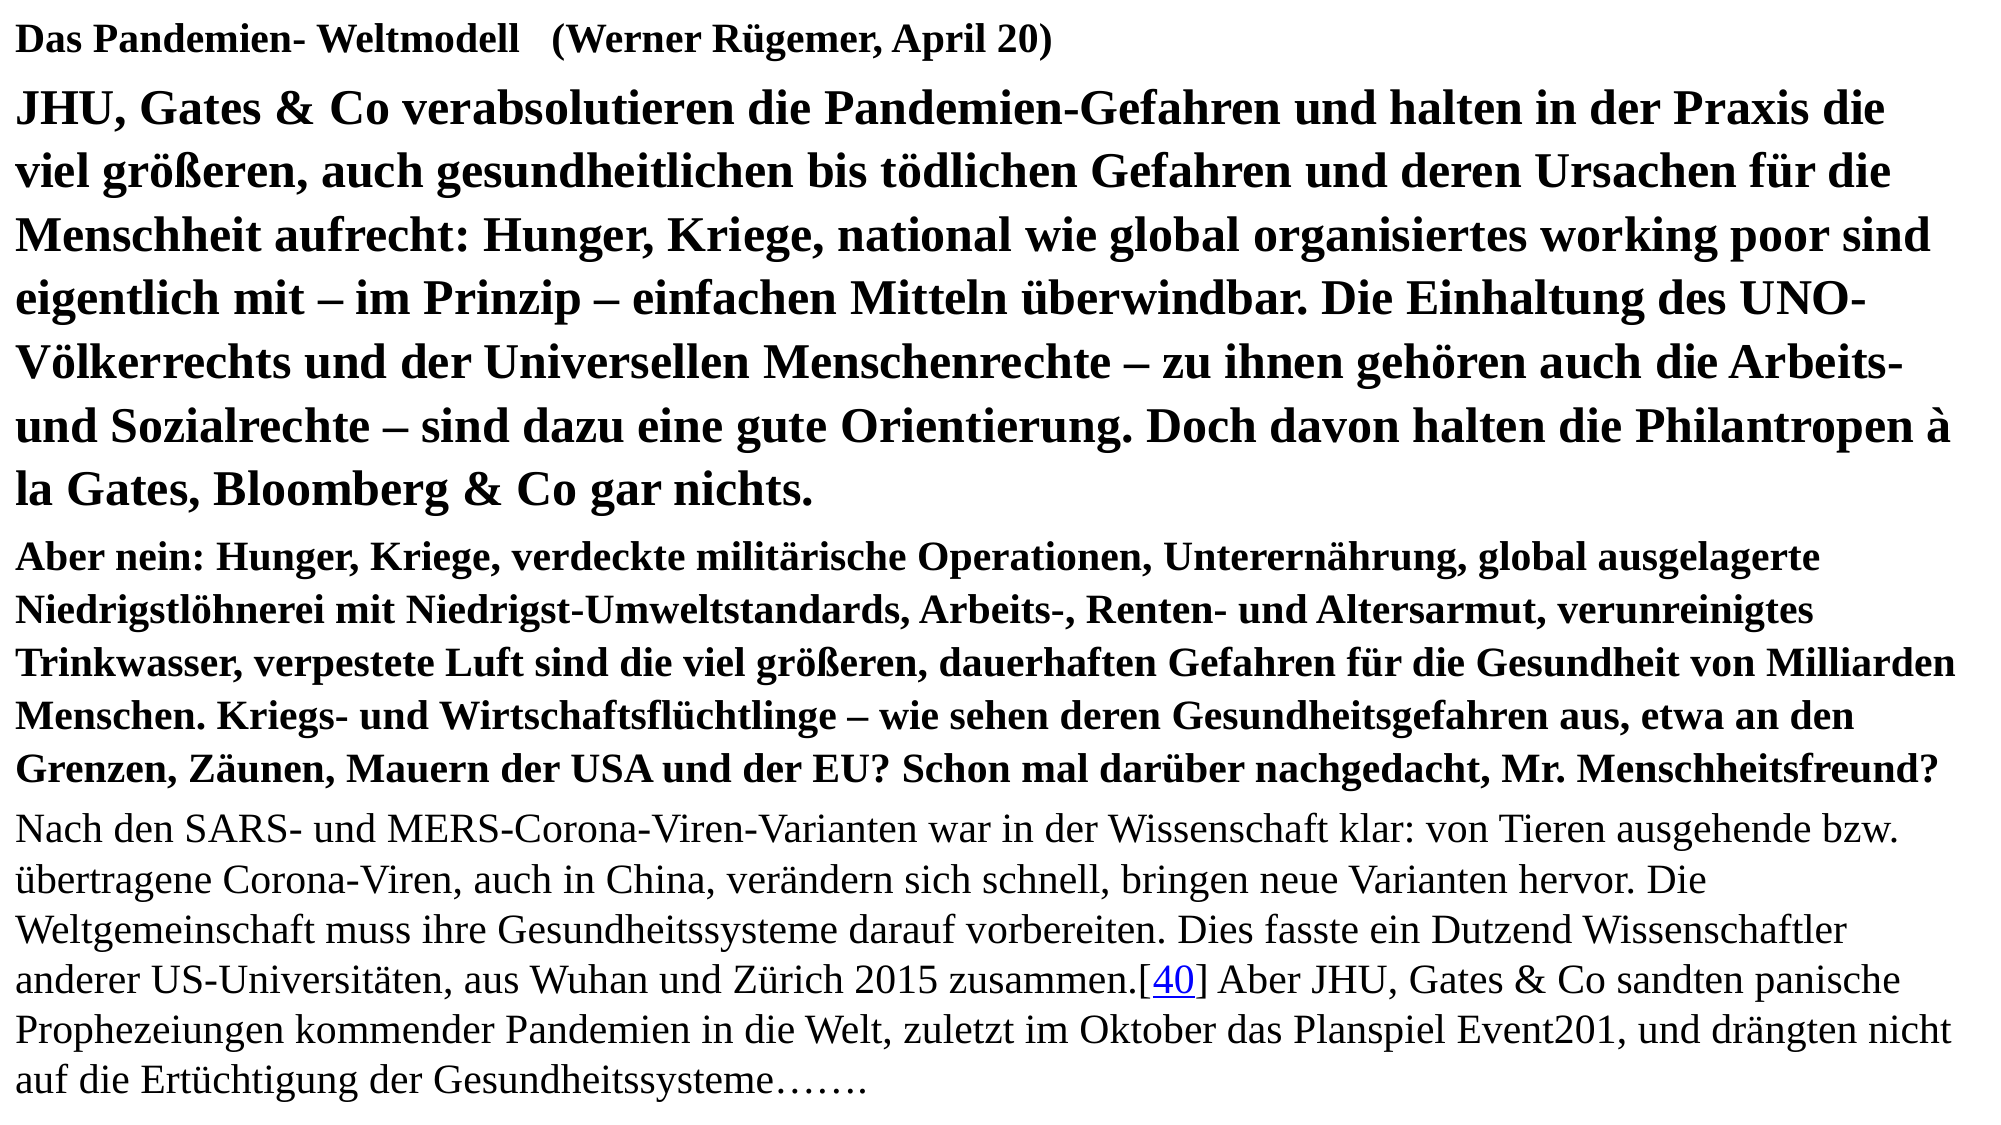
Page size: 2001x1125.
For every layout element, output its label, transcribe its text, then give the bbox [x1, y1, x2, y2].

text_box Das Pandemien- Weltmodell (Werner Rügemer, April 20) JHU, Gates & Co verabsolutieren die Pandemien-Gefahren und halten in der Praxis die viel größeren, auch gesundheitlichen bis tödlichen Gefahren und deren Ursachen für die Menschheit aufrecht: Hunger, Kriege, national wie global organisiertes working poor sind eigentlich mit – im Prinzip – einfachen Mitteln überwindbar. Die Einhaltung des UNO-Völkerrechts und der Universellen Menschenrechte – zu ihnen gehören auch die Arbeits- und Sozialrechte – sind dazu eine gute Orientierung. Doch davon halten die Philantropen à la Gates, Bloomberg & Co gar nichts. Aber nein: Hunger, Kriege, verdeckte militärische Operationen, Unterernährung, global ausgelagerte Niedrigstlöhnerei mit Niedrigst-Umweltstandards, Arbeits-, Renten- und Altersarmut, verunreinigtes Trinkwasser, verpestete Luft sind die viel größeren, dauerhaften Gefahren für die Gesundheit von Milliarden Menschen. Kriegs- und Wirtschaftsflüchtlinge – wie sehen deren Gesundheitsgefahren aus, etwa an den Grenzen, Zäunen, Mauern der USA und der EU? Schon mal darüber nachgedacht, Mr. Menschheitsfreund? Nach den SARS- und MERS-Corona-Viren-Varianten war in der Wissenschaft klar: von Tieren ausgehende bzw. übertragene Corona-Viren, auch in China, verändern sich schnell, bringen neue Varianten hervor. Die Weltgemeinschaft muss ihre Gesundheitssysteme darauf vorbereiten. Dies fasste ein Dutzend Wissenschaftler anderer US-Universitäten, aus Wuhan und Zürich 2015 zusammen.[40] Aber JHU, Gates & Co sandten panische Prophezeiungen kommender Pandemien in die Welt, zuletzt im Oktober das Planspiel Event201, und drängten nicht auf die Ertüchtigung der Gesundheitssysteme……. [0, 0, 1980, 1125]
